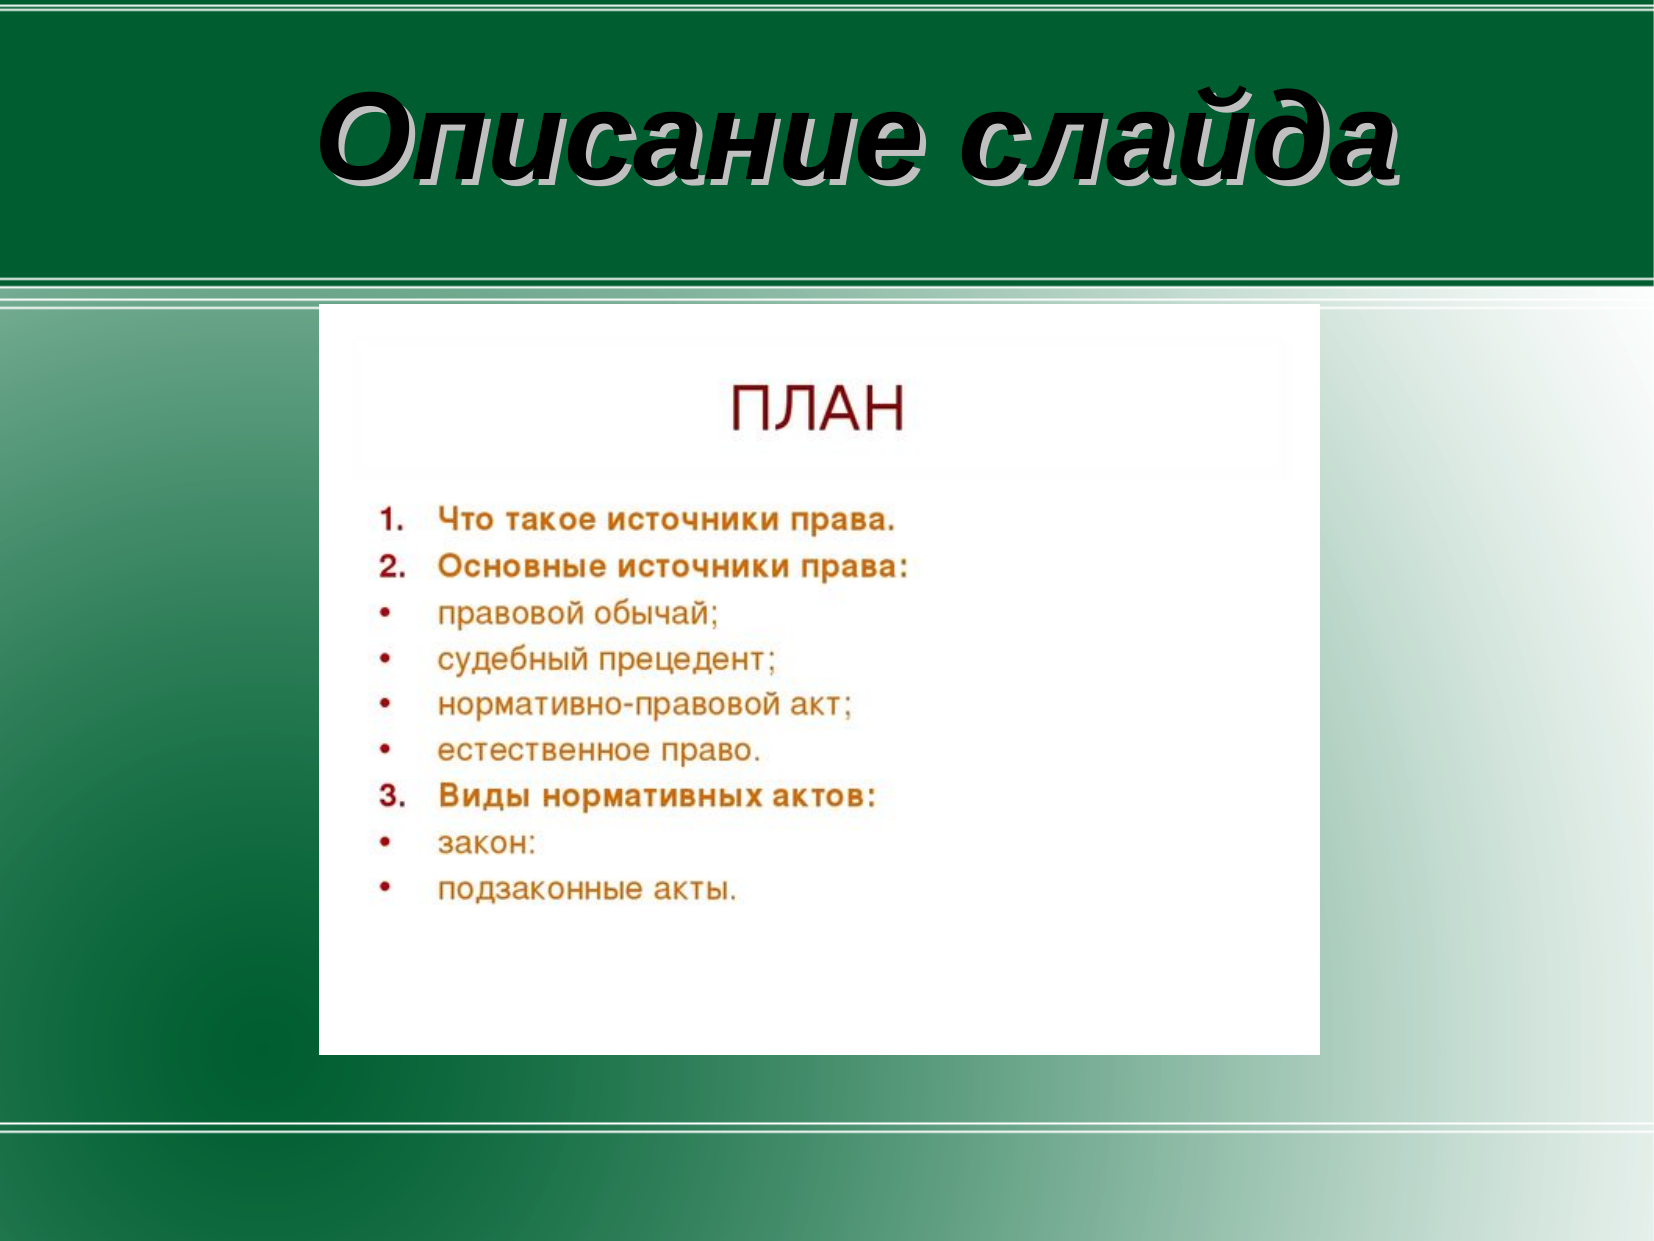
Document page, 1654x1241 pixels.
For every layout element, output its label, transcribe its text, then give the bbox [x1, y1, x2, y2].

text_box Описание слайда [299, 59, 1426, 220]
picture [319, 304, 1320, 1055]
